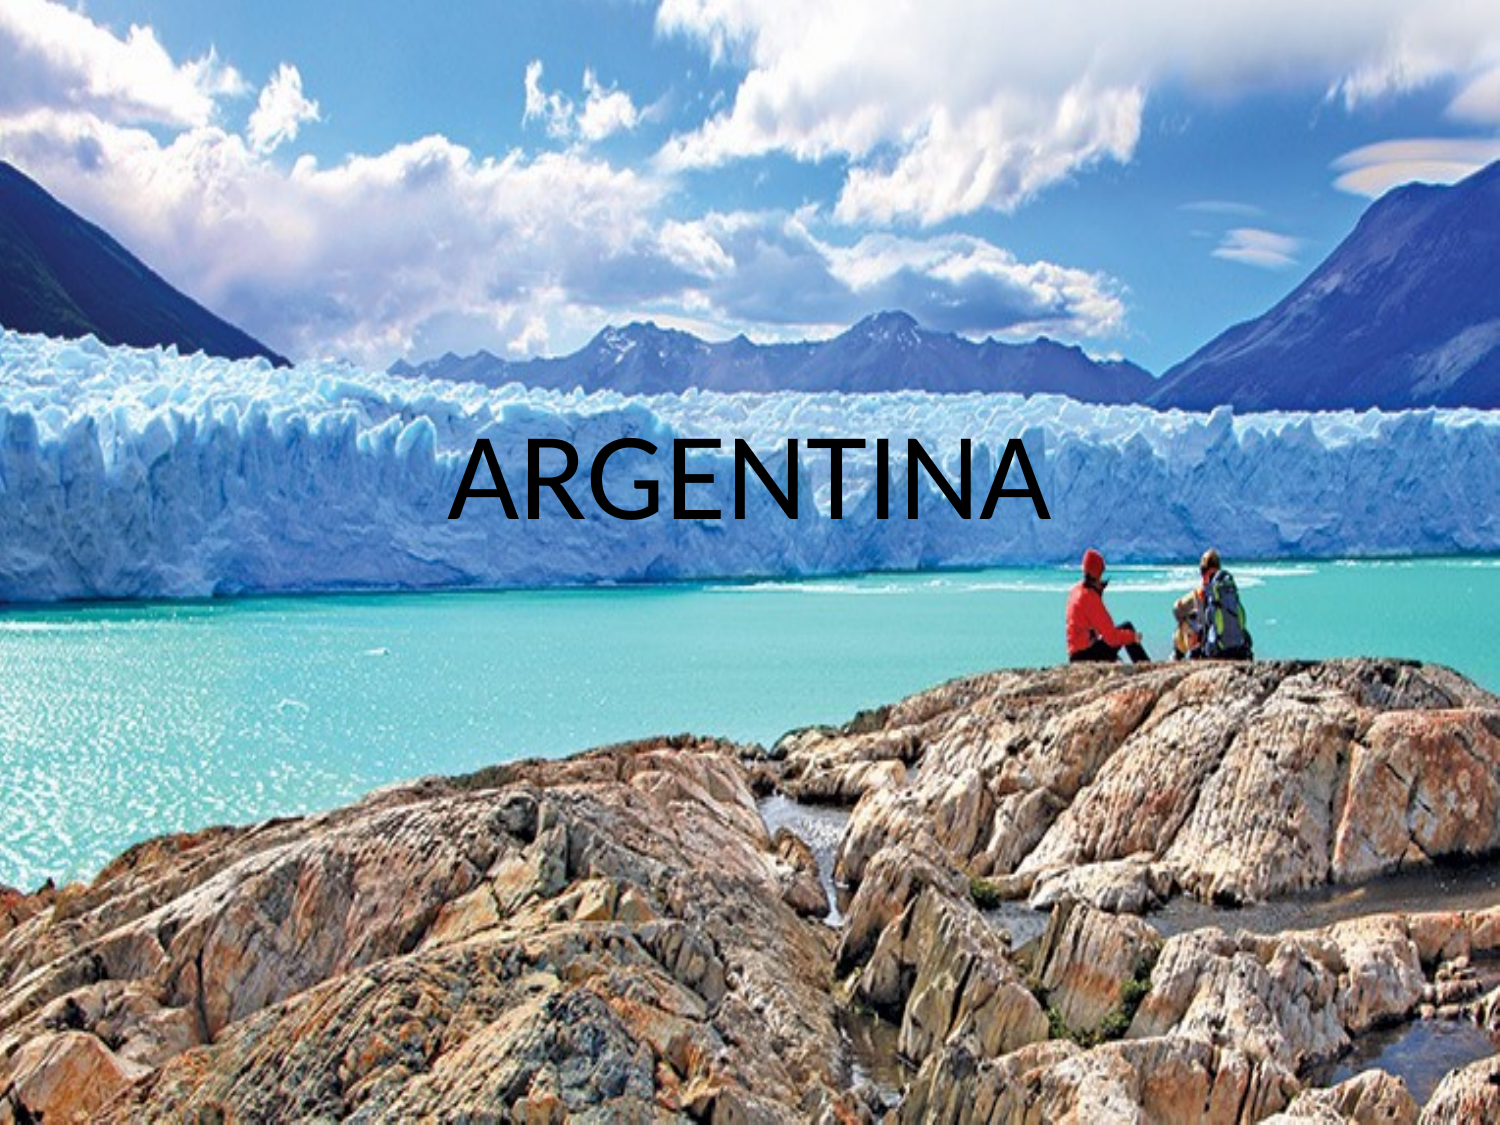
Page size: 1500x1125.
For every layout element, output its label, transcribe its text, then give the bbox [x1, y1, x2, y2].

title ARGENTINA [112, 349, 1388, 591]
picture [0, 0, 1500, 1125]
